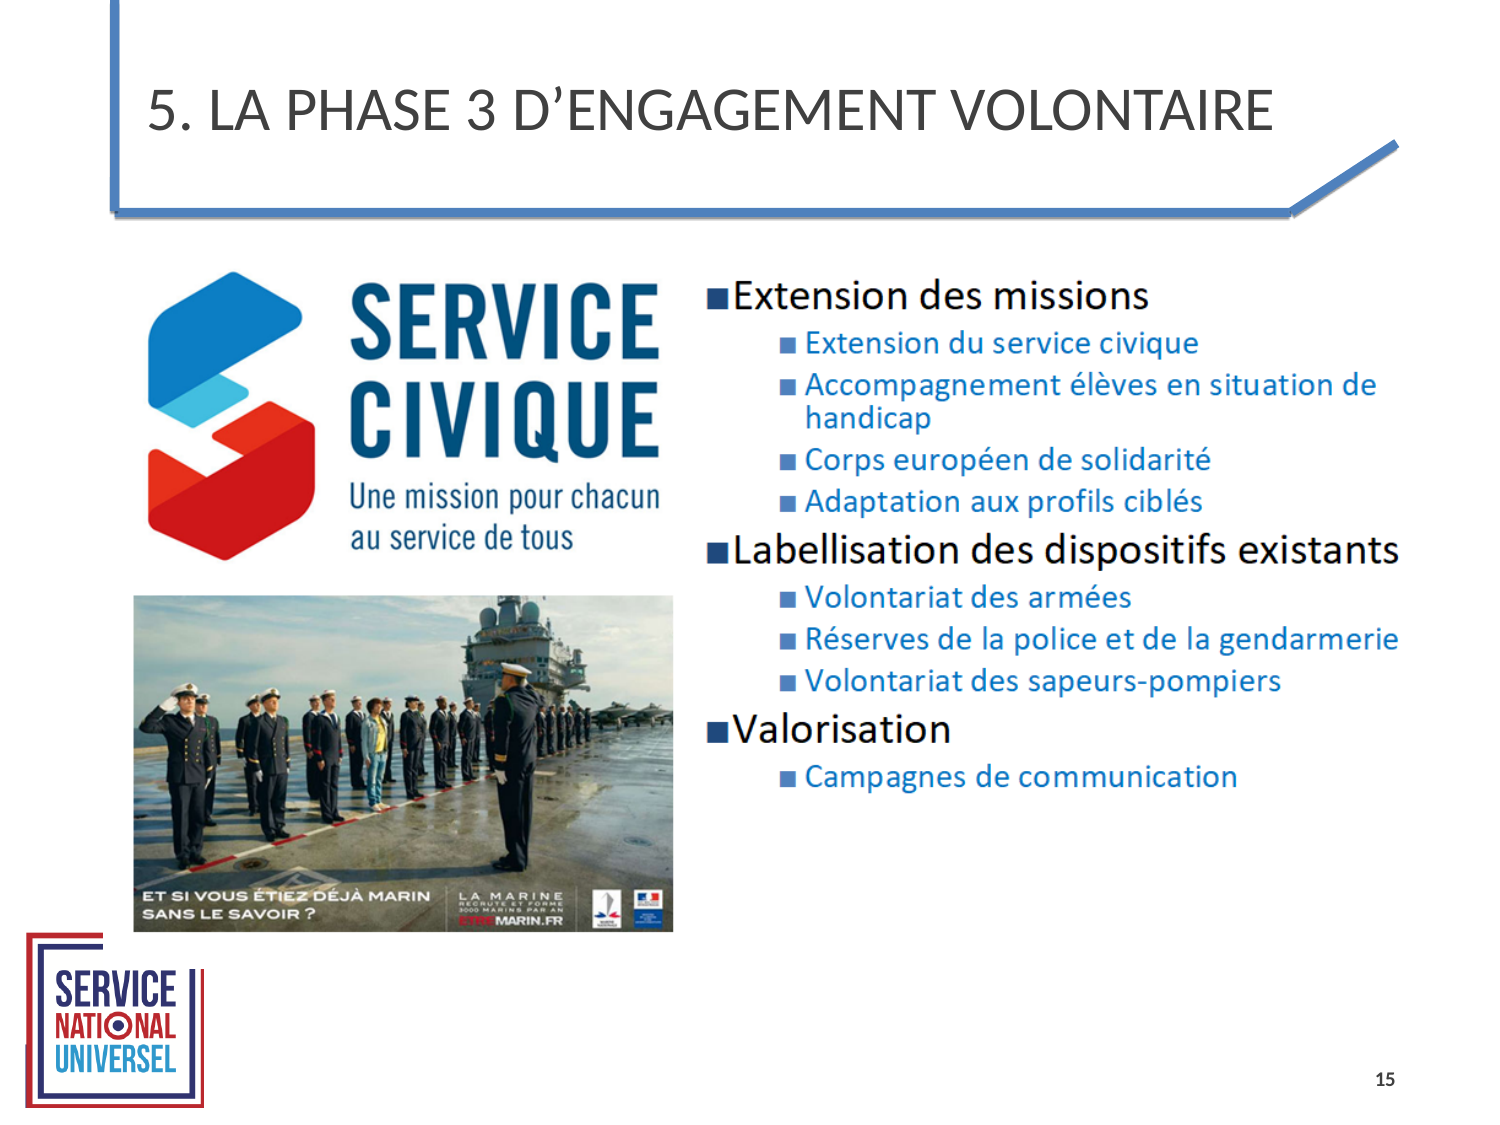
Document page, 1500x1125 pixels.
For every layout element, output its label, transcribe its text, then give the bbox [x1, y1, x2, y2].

text_box <numéro> [1336, 1048, 1411, 1109]
text_box 5. La phase 3 d’engagement volontaire [132, 0, 1425, 211]
picture [25, 259, 1441, 1108]
